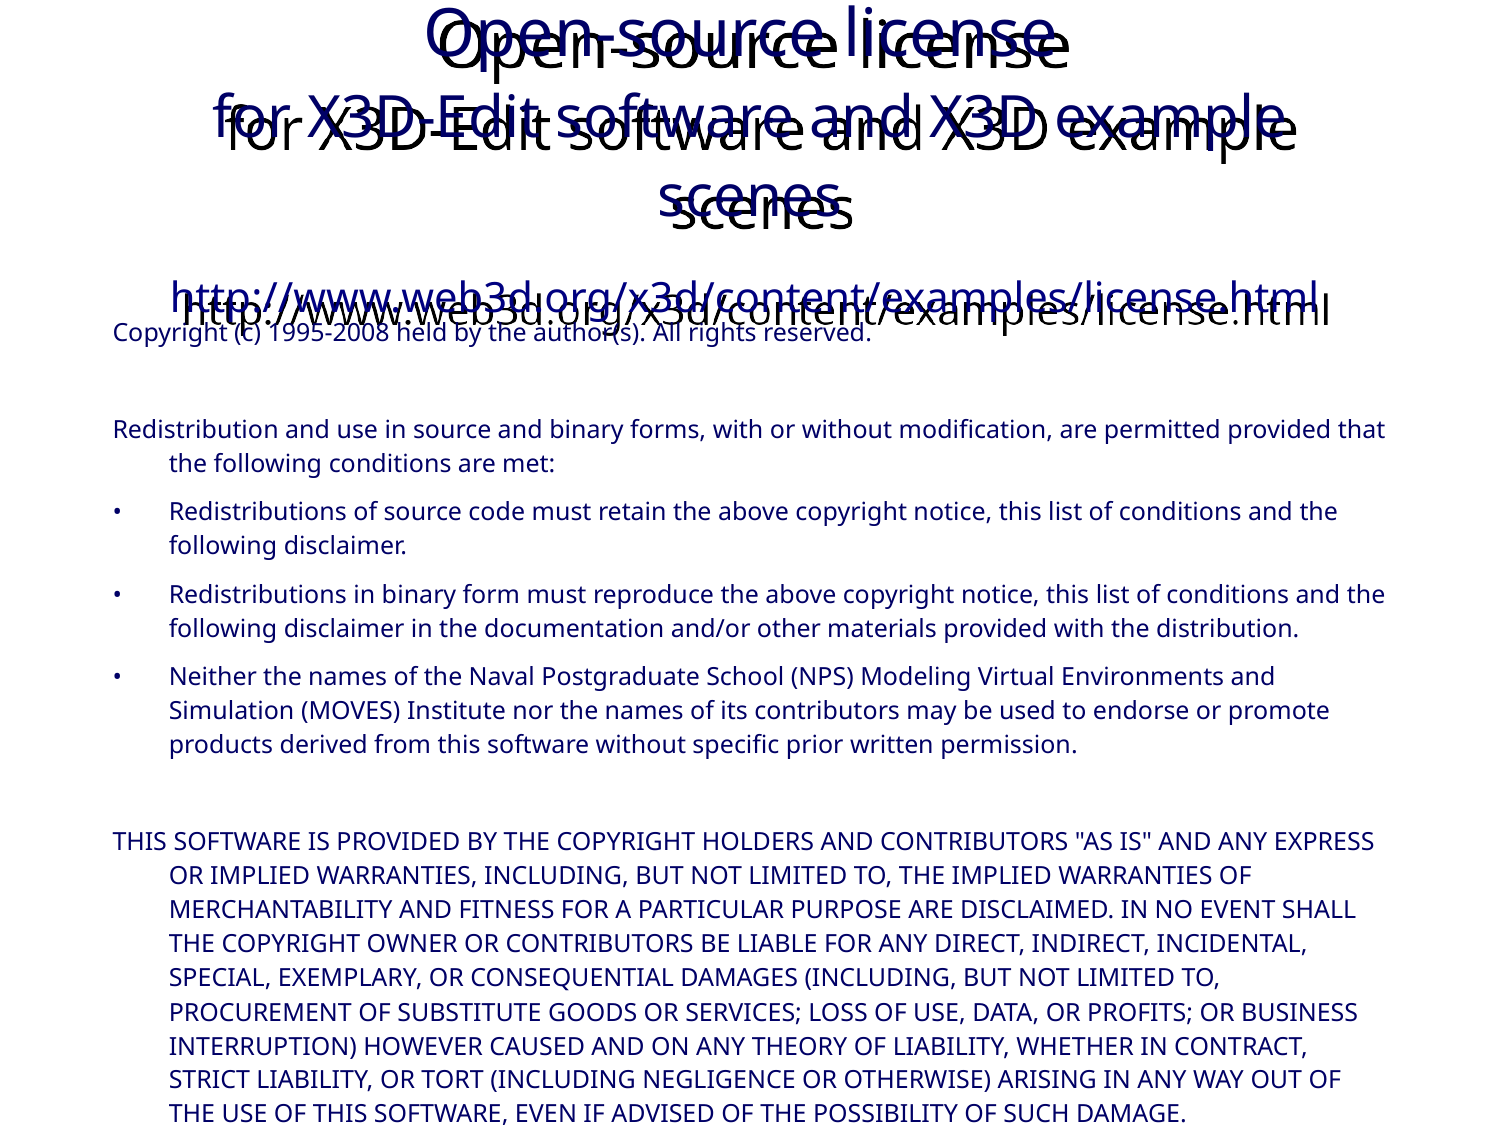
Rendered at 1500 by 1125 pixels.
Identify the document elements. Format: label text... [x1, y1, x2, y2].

list Copyright (c) 1995-2008 held by the author(s). All rights reserved. Redistribution and use in source and binary forms, with or without modification, are permitted provided that the following conditions are met: Redistributions of source code must retain the above copyright notice, this list of conditions and the following disclaimer. Redistributions in binary form must reproduce the above copyright notice, this list of conditions and the following disclaimer in the documentation and/or other materials provided with the distribution. Neither the names of the Naval Postgraduate School (NPS) Modeling Virtual Environments and Simulation (MOVES) Institute nor the names of its contributors may be used to endorse or promote products derived from this software without specific prior written permission. THIS SOFTWARE IS PROVIDED BY THE COPYRIGHT HOLDERS AND CONTRIBUTORS "AS IS" AND ANY EXPRESS OR IMPLIED WARRANTIES, INCLUDING, BUT NOT LIMITED TO, THE IMPLIED WARRANTIES OF MERCHANTABILITY AND FITNESS FOR A PARTICULAR PURPOSE ARE DISCLAIMED. IN NO EVENT SHALL THE COPYRIGHT OWNER OR CONTRIBUTORS BE LIABLE FOR ANY DIRECT, INDIRECT, INCIDENTAL, SPECIAL, EXEMPLARY, OR CONSEQUENTIAL DAMAGES (INCLUDING, BUT NOT LIMITED TO, PROCUREMENT OF SUBSTITUTE GOODS OR SERVICES; LOSS OF USE, DATA, OR PROFITS; OR BUSINESS INTERRUPTION) HOWEVER CAUSED AND ON ANY THEORY OF LIABILITY, WHETHER IN CONTRACT, STRICT LIABILITY, OR TORT (INCLUDING NEGLIGENCE OR OTHERWISE) ARISING IN ANY WAY OUT OF THE USE OF THIS SOFTWARE, EVEN IF ADVISED OF THE POSSIBILITY OF SUCH DAMAGE. [112, 314, 1388, 1062]
title Open-source license for X3D-Edit software and X3D example scenes http://www.web3d.org/x3d/content/examples/license.html [112, 39, 1388, 271]
